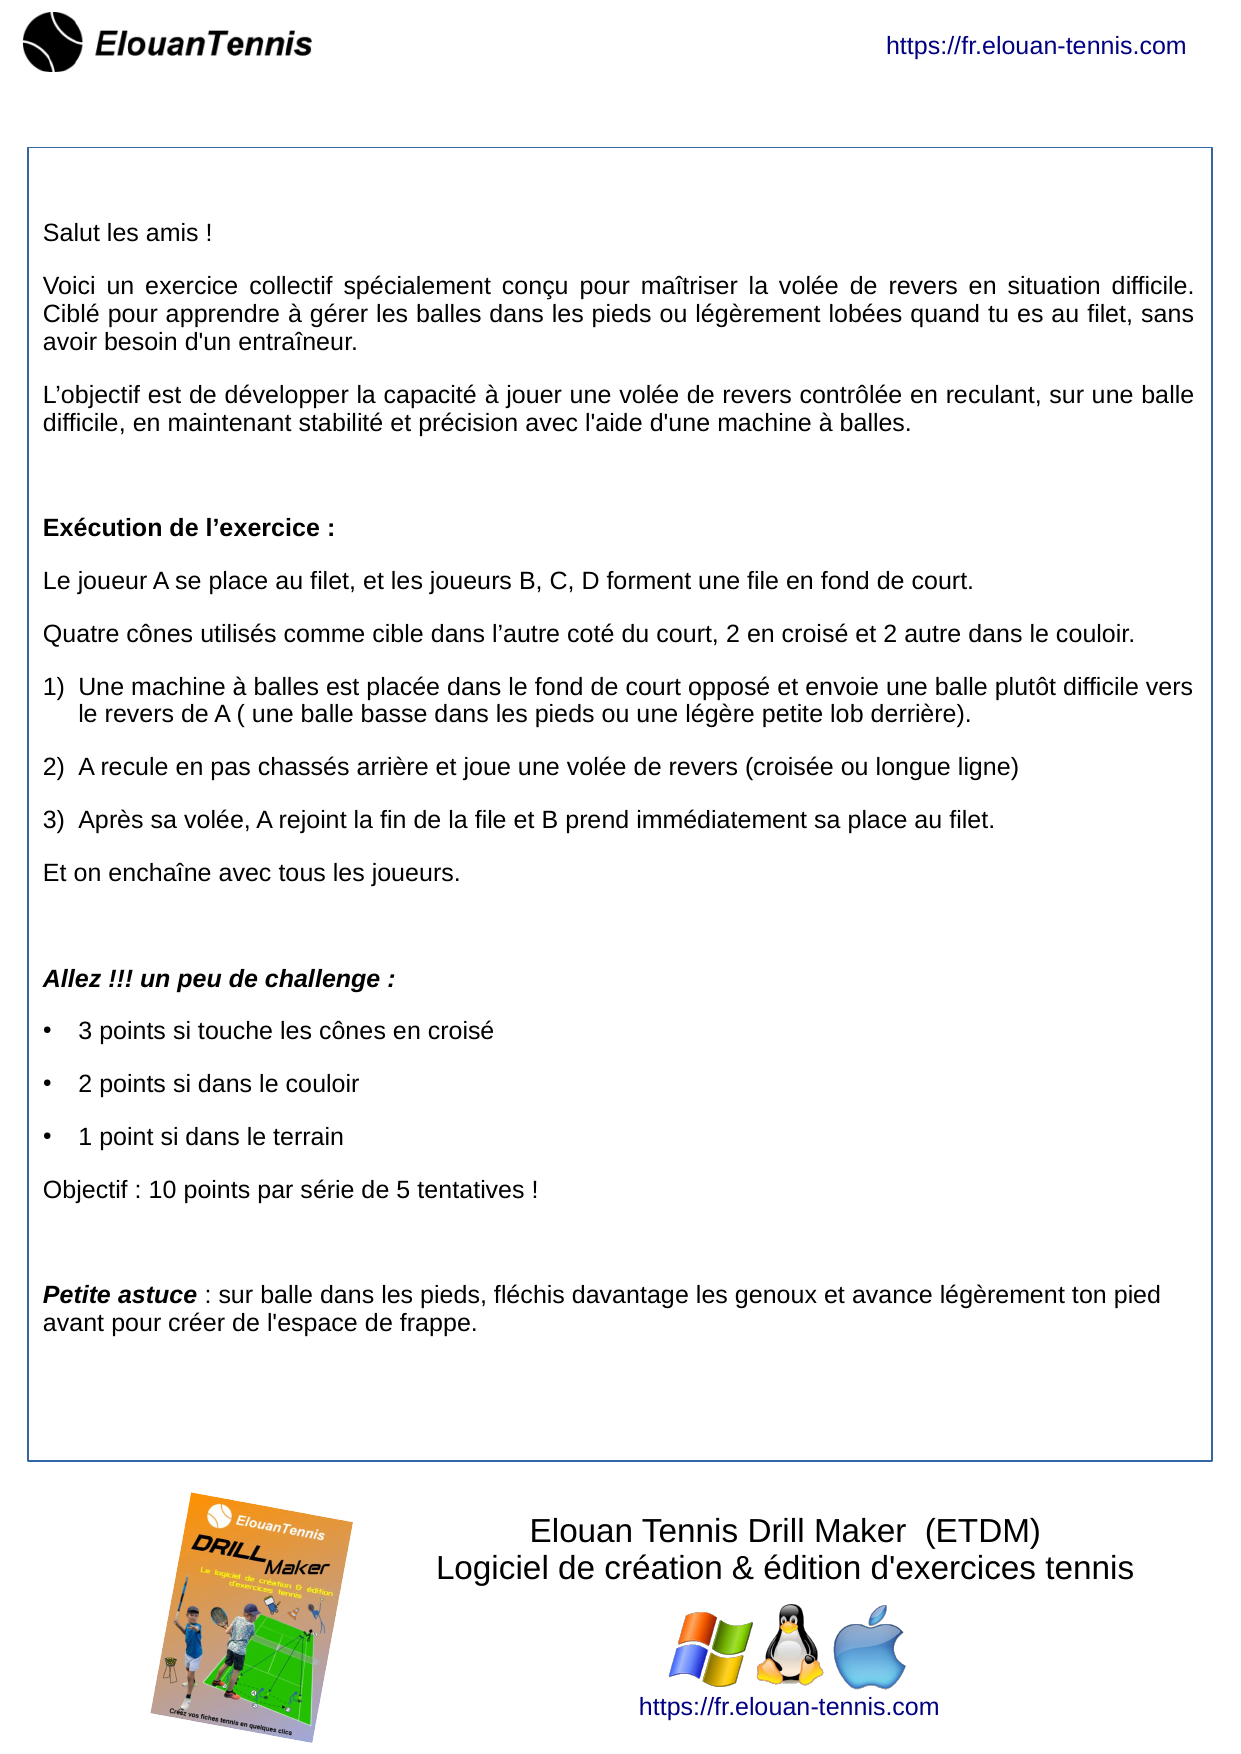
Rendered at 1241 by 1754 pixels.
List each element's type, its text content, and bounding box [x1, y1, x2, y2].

text_box Salut les amis ! Voici un exercice collectif spécialement conçu pour maîtriser la volée de revers en situation difficile. Ciblé pour apprendre à gérer les balles dans les pieds ou légèrement lobées quand tu es au filet, sans avoir besoin d'un entraîneur. L’objectif est de développer la capacité à jouer une volée de revers contrôlée en reculant, sur une balle difficile, en maintenant stabilité et précision avec l'aide d'une machine à balles. Exécution de l’exercice : Le joueur A se place au filet, et les joueurs B, C, D forment une file en fond de court. Quatre cônes utilisés comme cible dans l’autre coté du court, 2 en croisé et 2 autre dans le couloir. Une machine à balles est placée dans le fond de court opposé et envoie une balle plutôt difficile vers le revers de A ( une balle basse dans les pieds ou une légère petite lob derrière). A recule en pas chassés arrière et joue une volée de revers (croisée ou longue ligne) Après sa volée, A rejoint la fin de la file et B prend immédiatement sa place au filet. Et on enchaîne avec tous les joueurs. Allez !!! un peu de challenge : 3 points si touche les cônes en croisé 2 points si dans le couloir 1 point si dans le terrain Objectif : 10 points par série de 5 tentatives ! Petite astuce : sur balle dans les pieds, fléchis davantage les genoux et avance légèrement ton pied avant pour créer de l'espace de frappe. [28, 147, 1212, 1461]
picture [23, 12, 312, 72]
text_box https://fr.elouan-tennis.com [624, 1685, 966, 1729]
text_box https://fr.elouan-tennis.com [871, 24, 1213, 68]
text_box Elouan Tennis Drill Maker (ETDM) Logiciel de création & édition d'exercices tennis [378, 1504, 1193, 1604]
picture [665, 1600, 907, 1685]
picture [150, 1492, 353, 1743]
